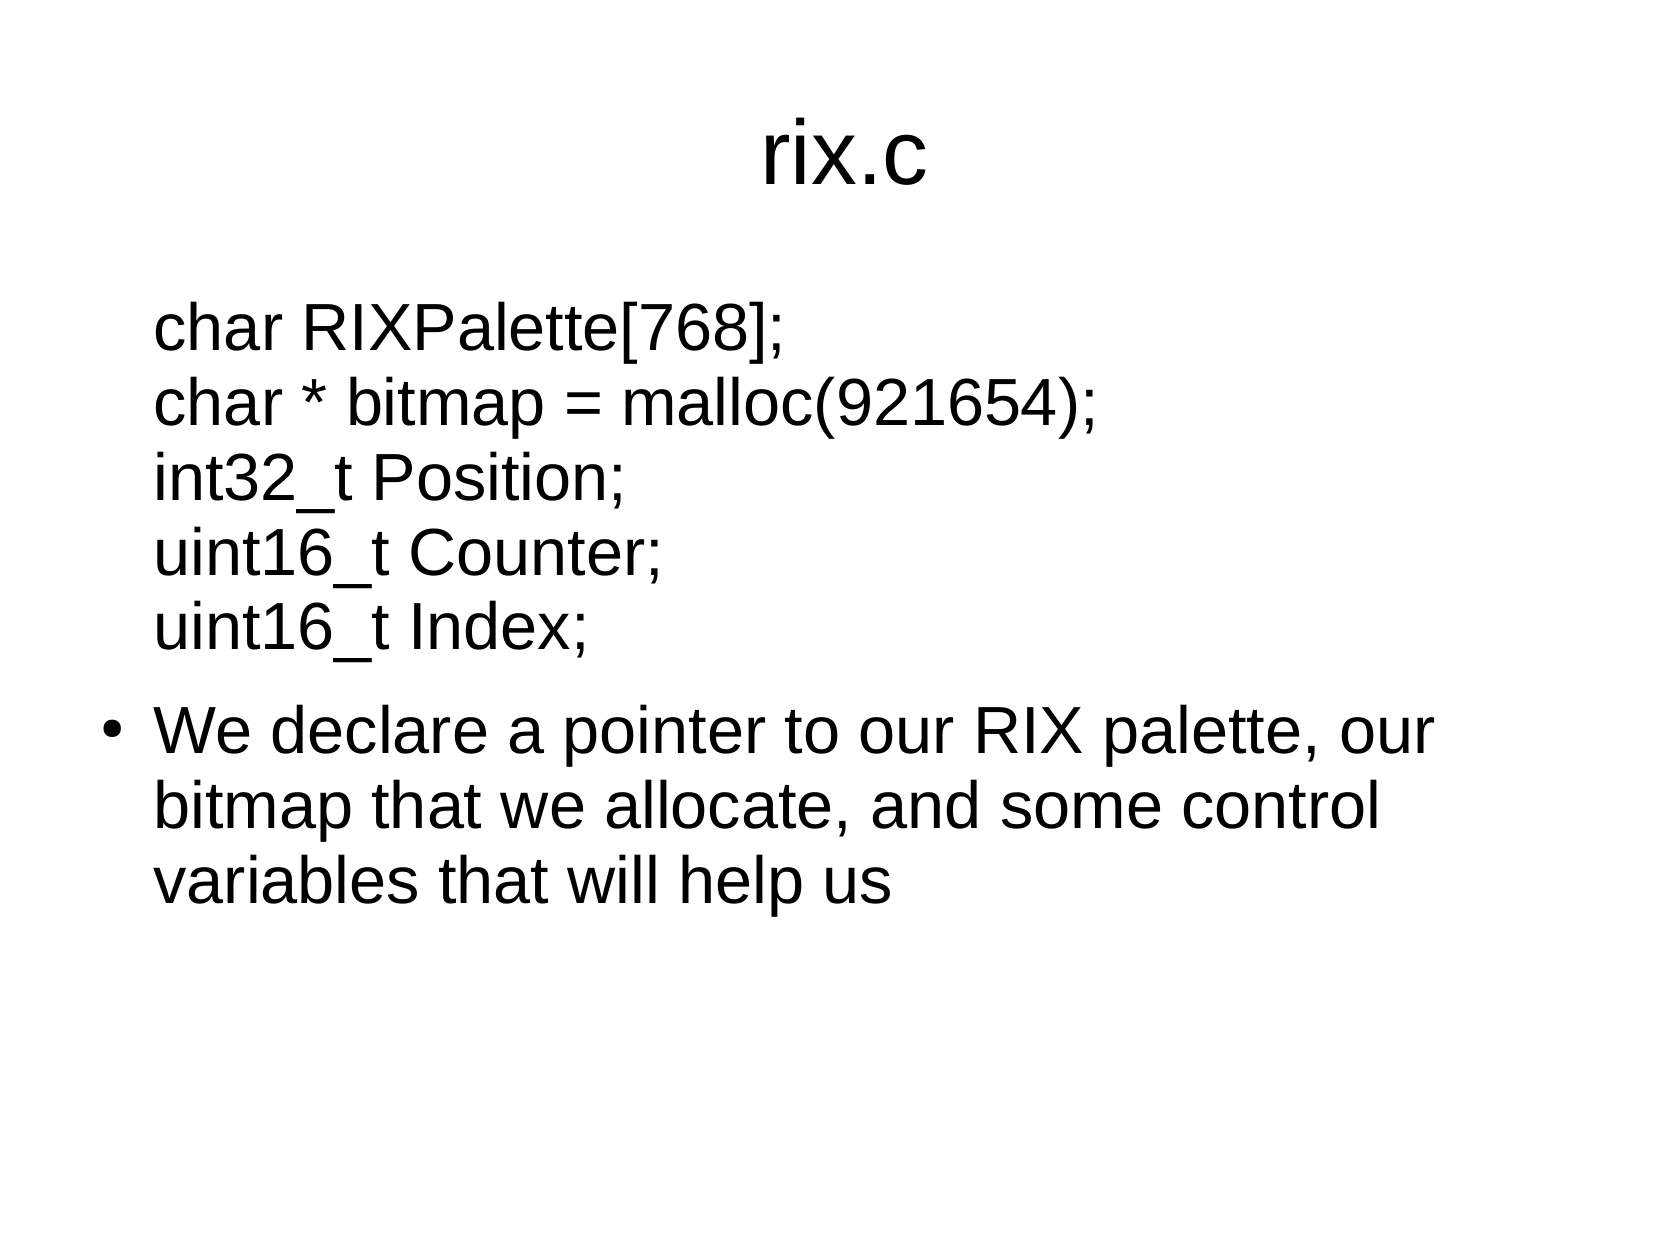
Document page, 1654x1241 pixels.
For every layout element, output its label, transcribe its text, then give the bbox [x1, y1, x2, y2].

title rix.c [82, 49, 1571, 257]
list char RIXPalette[768]; char * bitmap = malloc(921654); int32_t Position; uint16_t Counter; uint16_t Index; We declare a pointer to our RIX palette, our bitmap that we allocate, and some control variables that will help us [82, 290, 1571, 1158]
